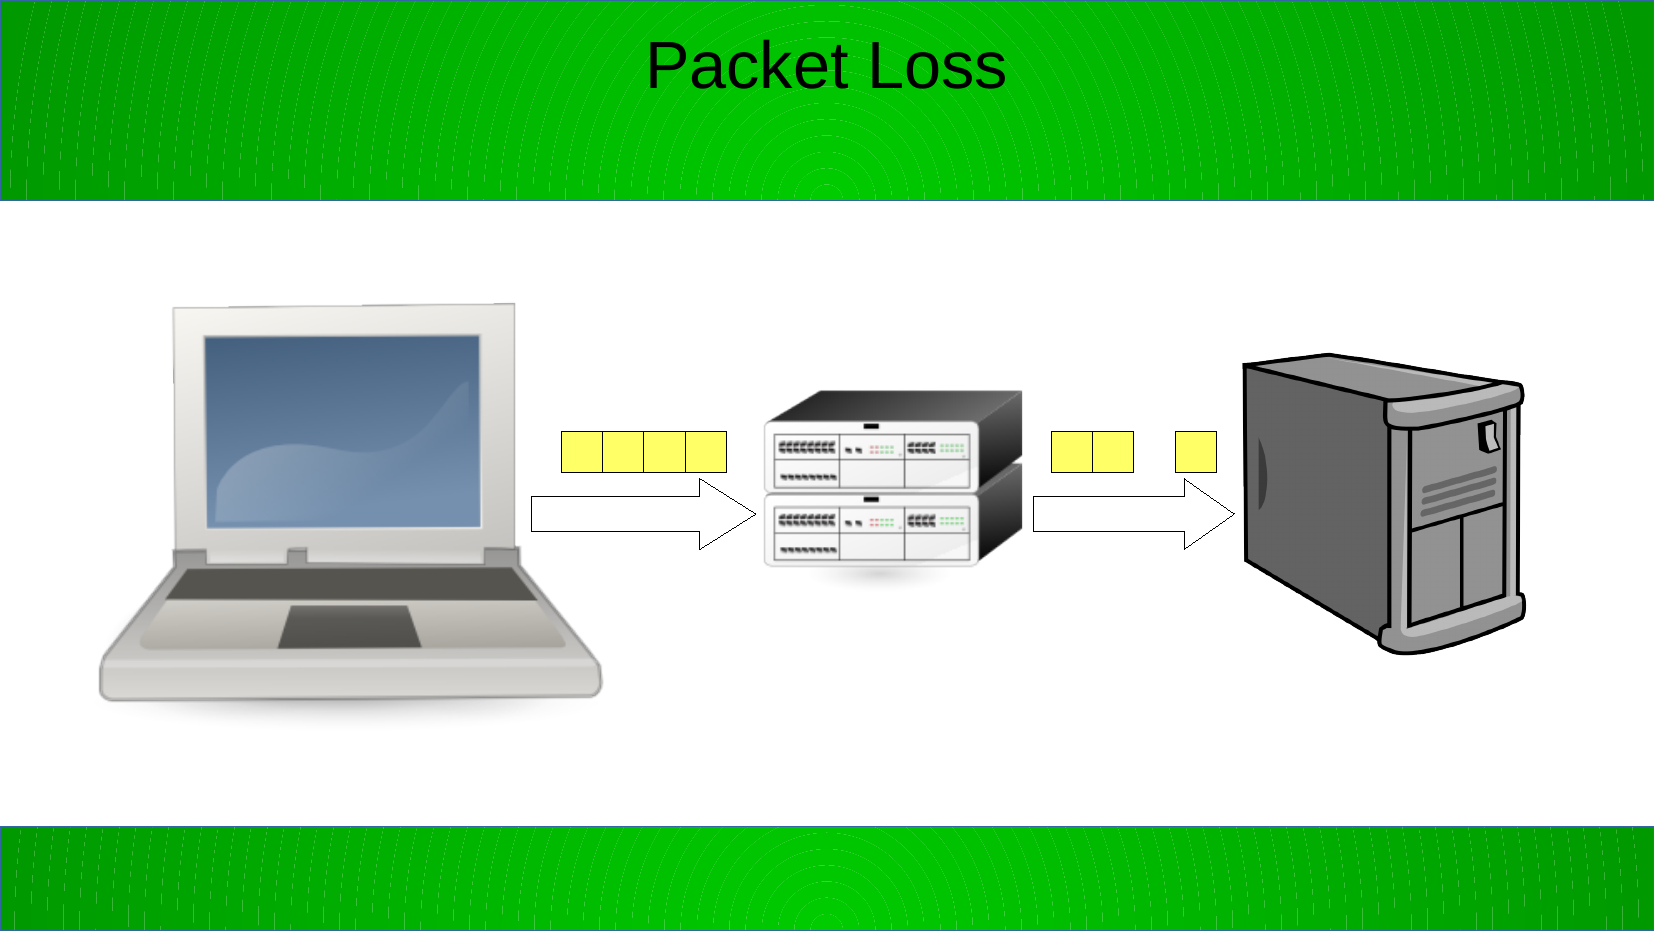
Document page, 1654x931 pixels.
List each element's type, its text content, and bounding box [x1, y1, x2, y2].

text_box [1175, 431, 1217, 473]
text_box [561, 431, 727, 473]
picture [82, 217, 616, 751]
picture [672, 312, 1193, 673]
text_box [1051, 431, 1134, 473]
title Packet Loss [82, 0, 1571, 143]
picture [1216, 247, 1560, 733]
picture [532, 497, 616, 531]
